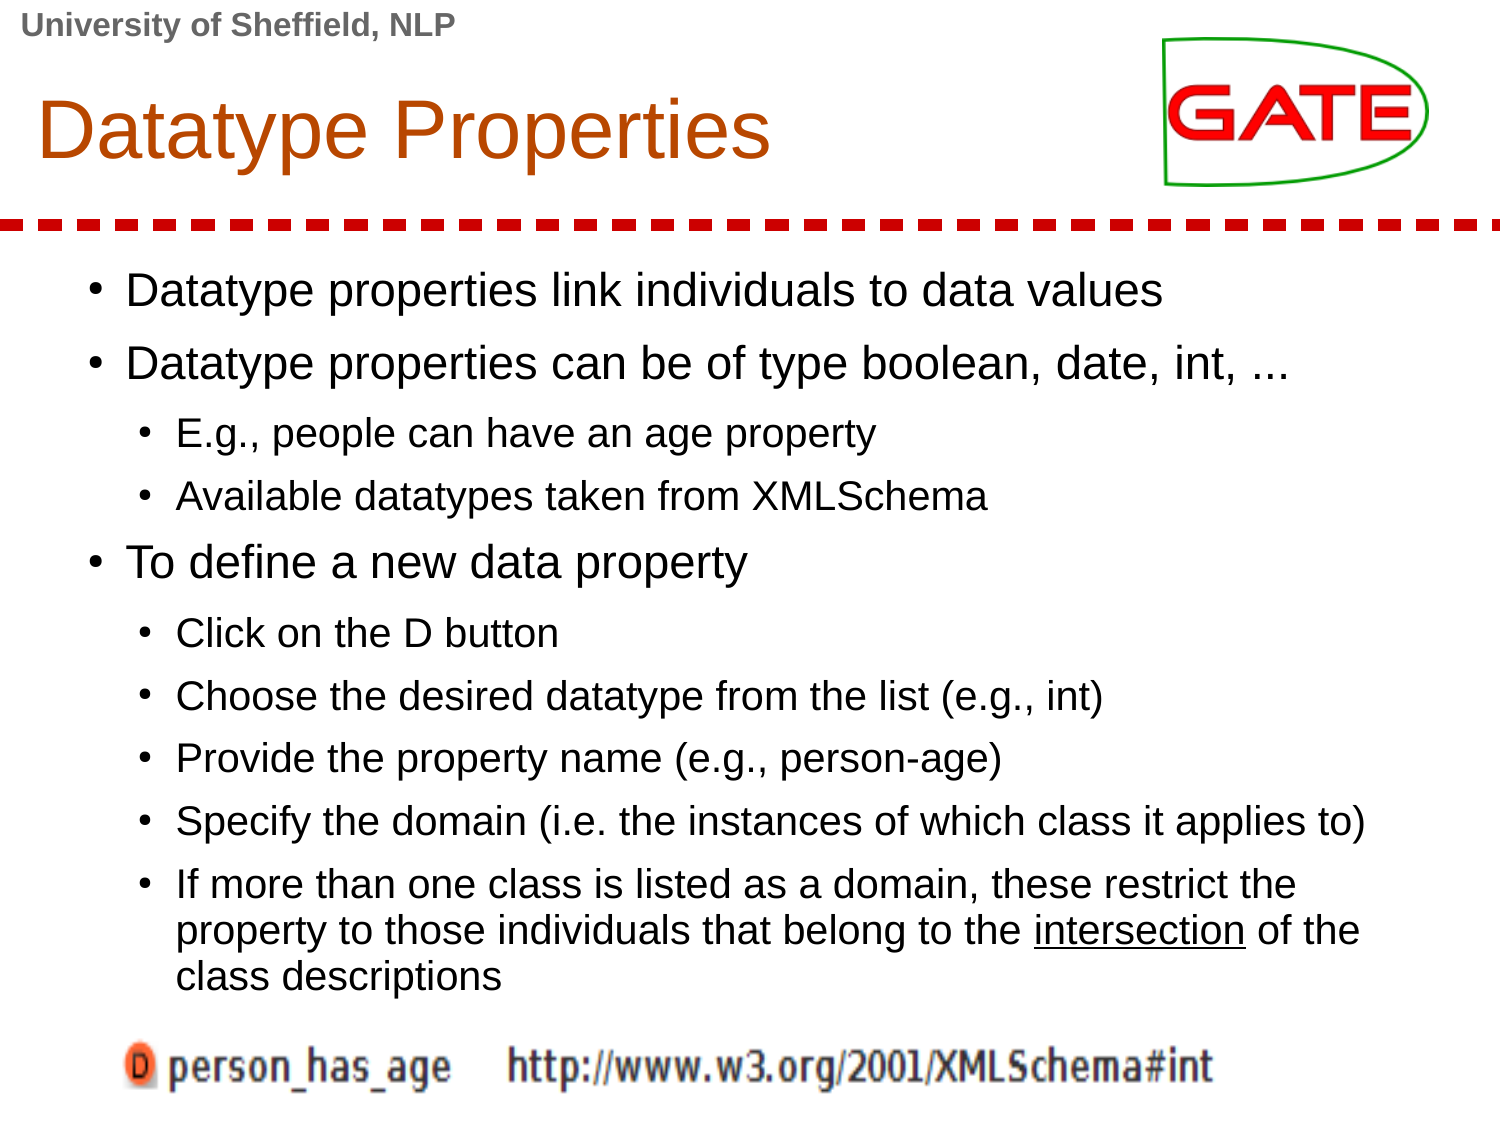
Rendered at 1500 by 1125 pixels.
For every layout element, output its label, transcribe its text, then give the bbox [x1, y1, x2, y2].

title Datatype Properties [36, 62, 1198, 197]
picture [1162, 37, 1429, 187]
list Datatype properties link individuals to data values Datatype properties can be of type boolean, date, int, ... E.g., people can have an age property Available datatypes taken from XMLSchema To define a new data property Click on the D button Choose the desired datatype from the list (e.g., int) Provide the property name (e.g., person-age) Specify the domain (i.e. the instances of which class it applies to) If more than one class is listed as a domain, these restrict the property to those individuals that belong to the intersection of the class descriptions [75, 263, 1425, 1006]
picture [99, 1030, 1228, 1097]
